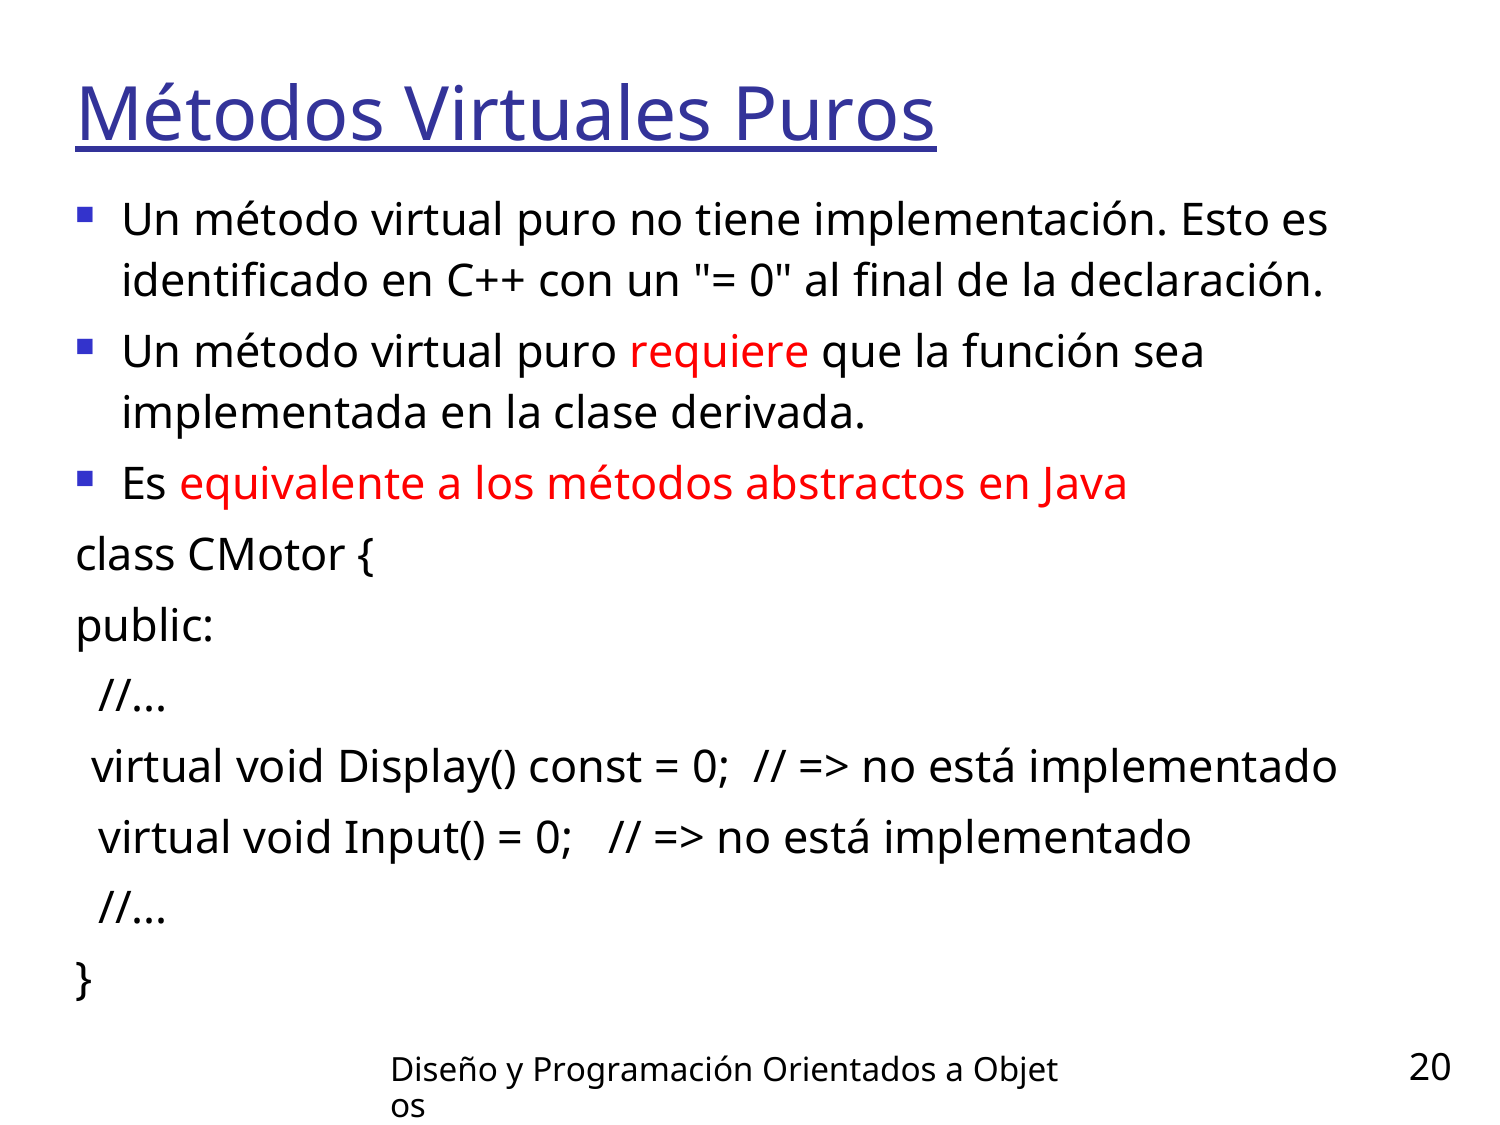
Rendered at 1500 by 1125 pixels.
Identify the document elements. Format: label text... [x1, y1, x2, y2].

list Un método virtual puro no tiene implementación. Esto es identificado en C++ con un "= 0" al final de la declaración. Un método virtual puro requiere que la función sea implementada en la clase derivada. Es equivalente a los métodos abstractos en Java class CMotor { public: //... virtual void Display() const = 0; // => no está implementado virtual void Input() = 0; // => no está implementado //... } [75, 187, 1462, 1013]
title Métodos Virtuales Puros [75, 25, 1466, 188]
